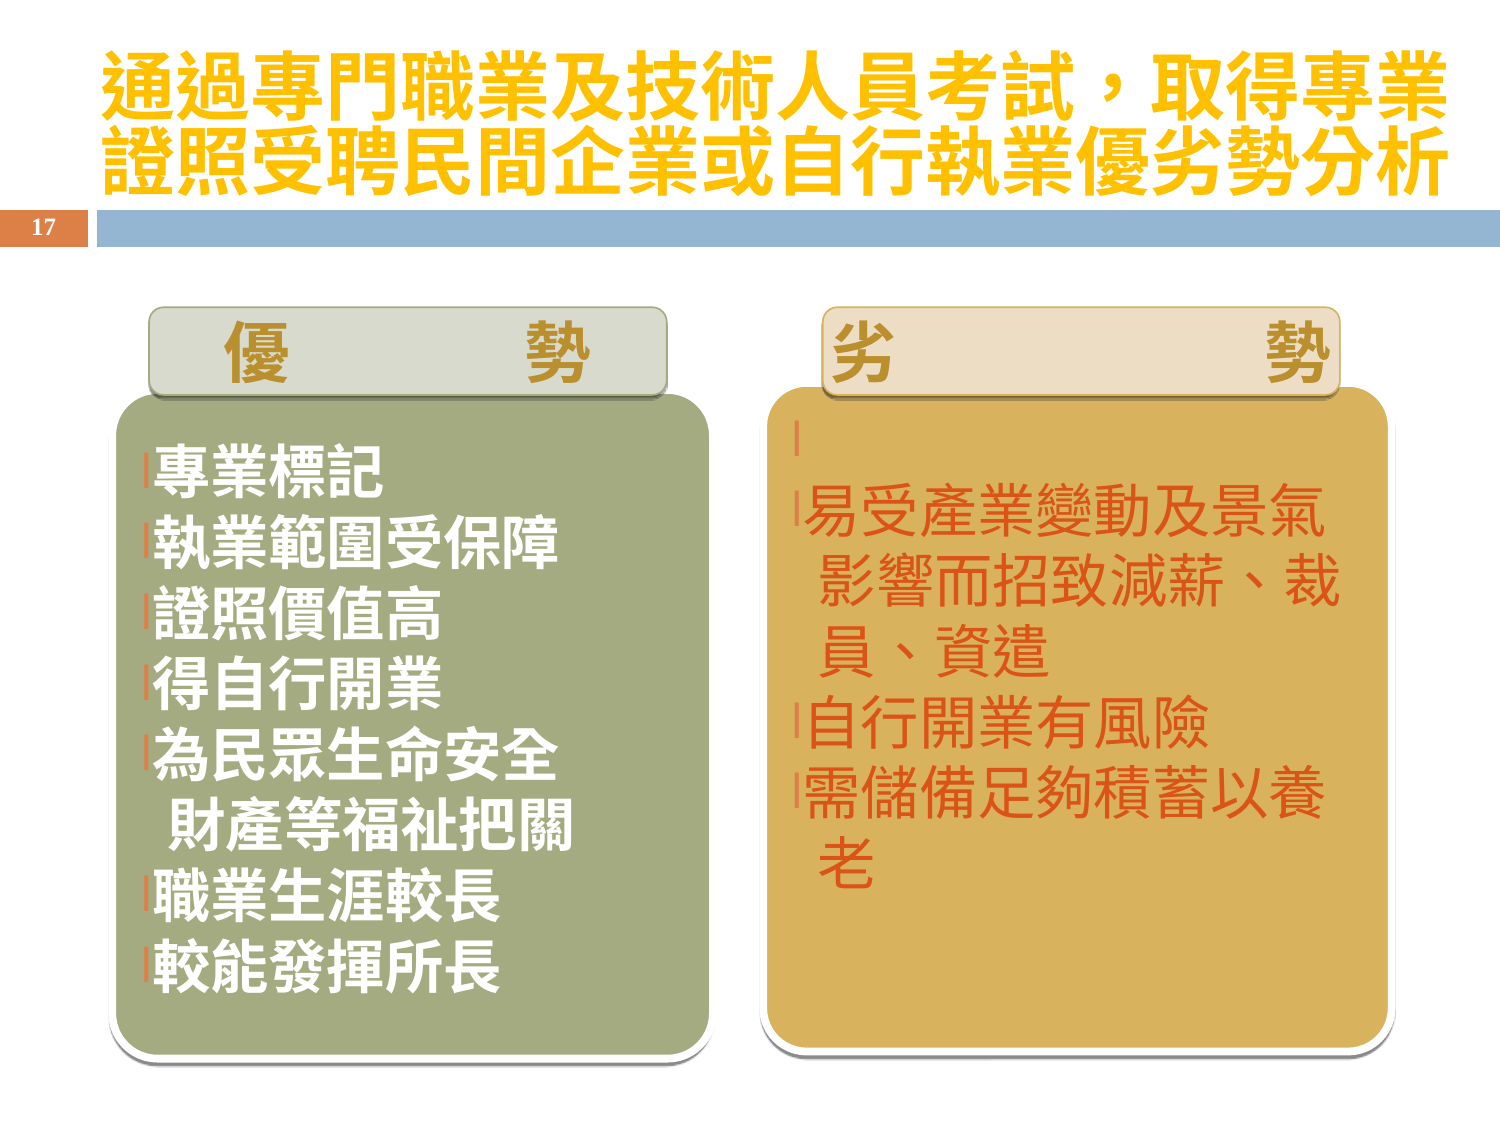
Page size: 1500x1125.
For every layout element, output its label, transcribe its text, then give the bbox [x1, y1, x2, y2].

text_box 16 [0, 208, 85, 249]
text_box 易受產業變動及景氣 影響而招致減薪、裁 員、資遣 自行開業有風險 需儲備足夠積蓄以養 老 [763, 382, 1392, 1052]
text_box 專業標記 執業範圍受保障 證照價值高 得自行開業 為民眾生命安全 財產等福祉把關 職業生涯較長 較能發揮所長 [112, 389, 713, 1059]
text_box 劣 勢 [822, 307, 1340, 395]
text_box 優 勢 [149, 307, 667, 395]
text_box 通過專門職業及技術人員考試，取得專業證照受聘民間企業或自行執業優劣勢分析 [85, 46, 1500, 351]
